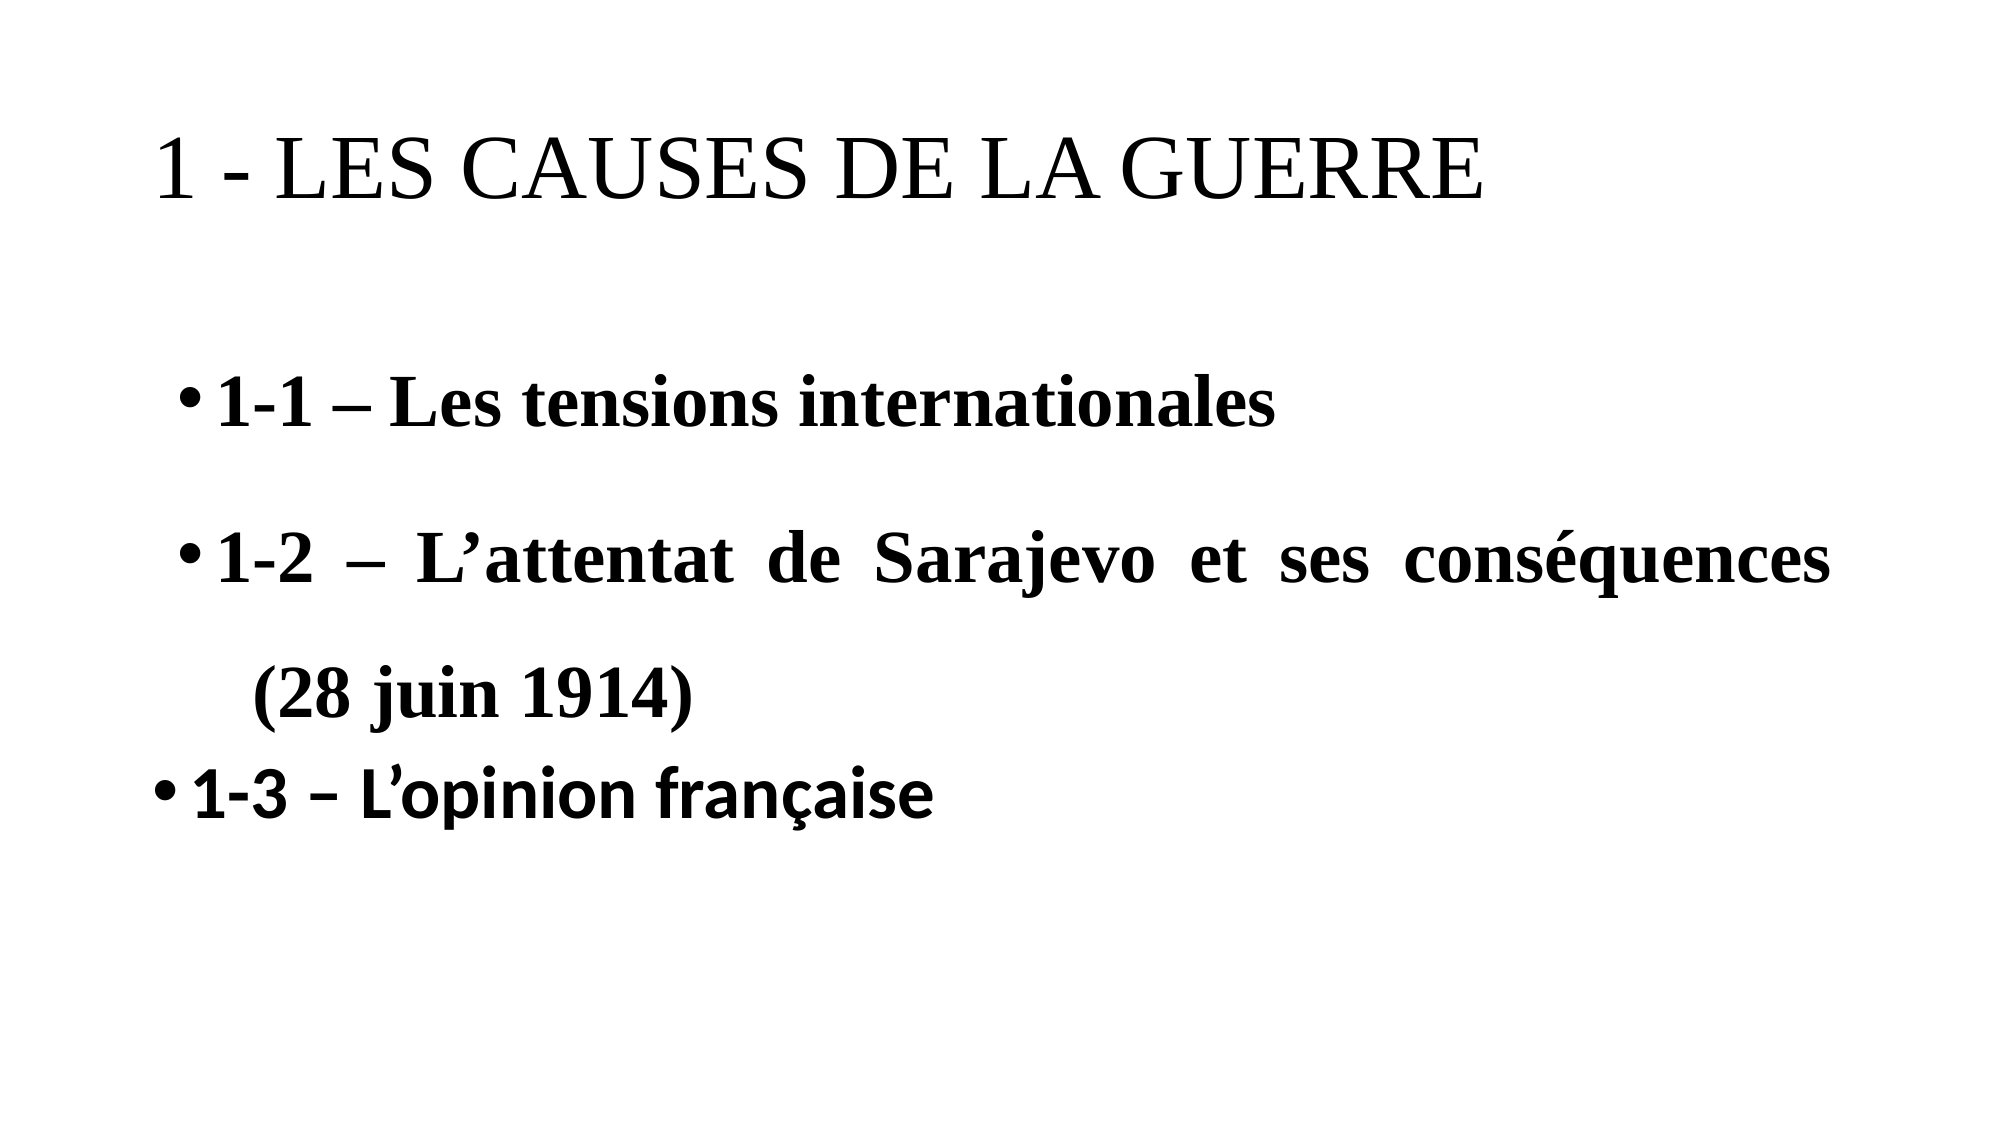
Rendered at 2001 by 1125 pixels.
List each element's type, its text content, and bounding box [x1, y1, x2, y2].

list 1-1 – Les tensions internationales 1-2 – L’attentat de Sarajevo et ses conséquences (28 juin 1914) 1-3 – L’opinion française [137, 299, 1863, 1014]
title 1 - LES CAUSES DE LA GUERRE [137, 59, 1863, 278]
